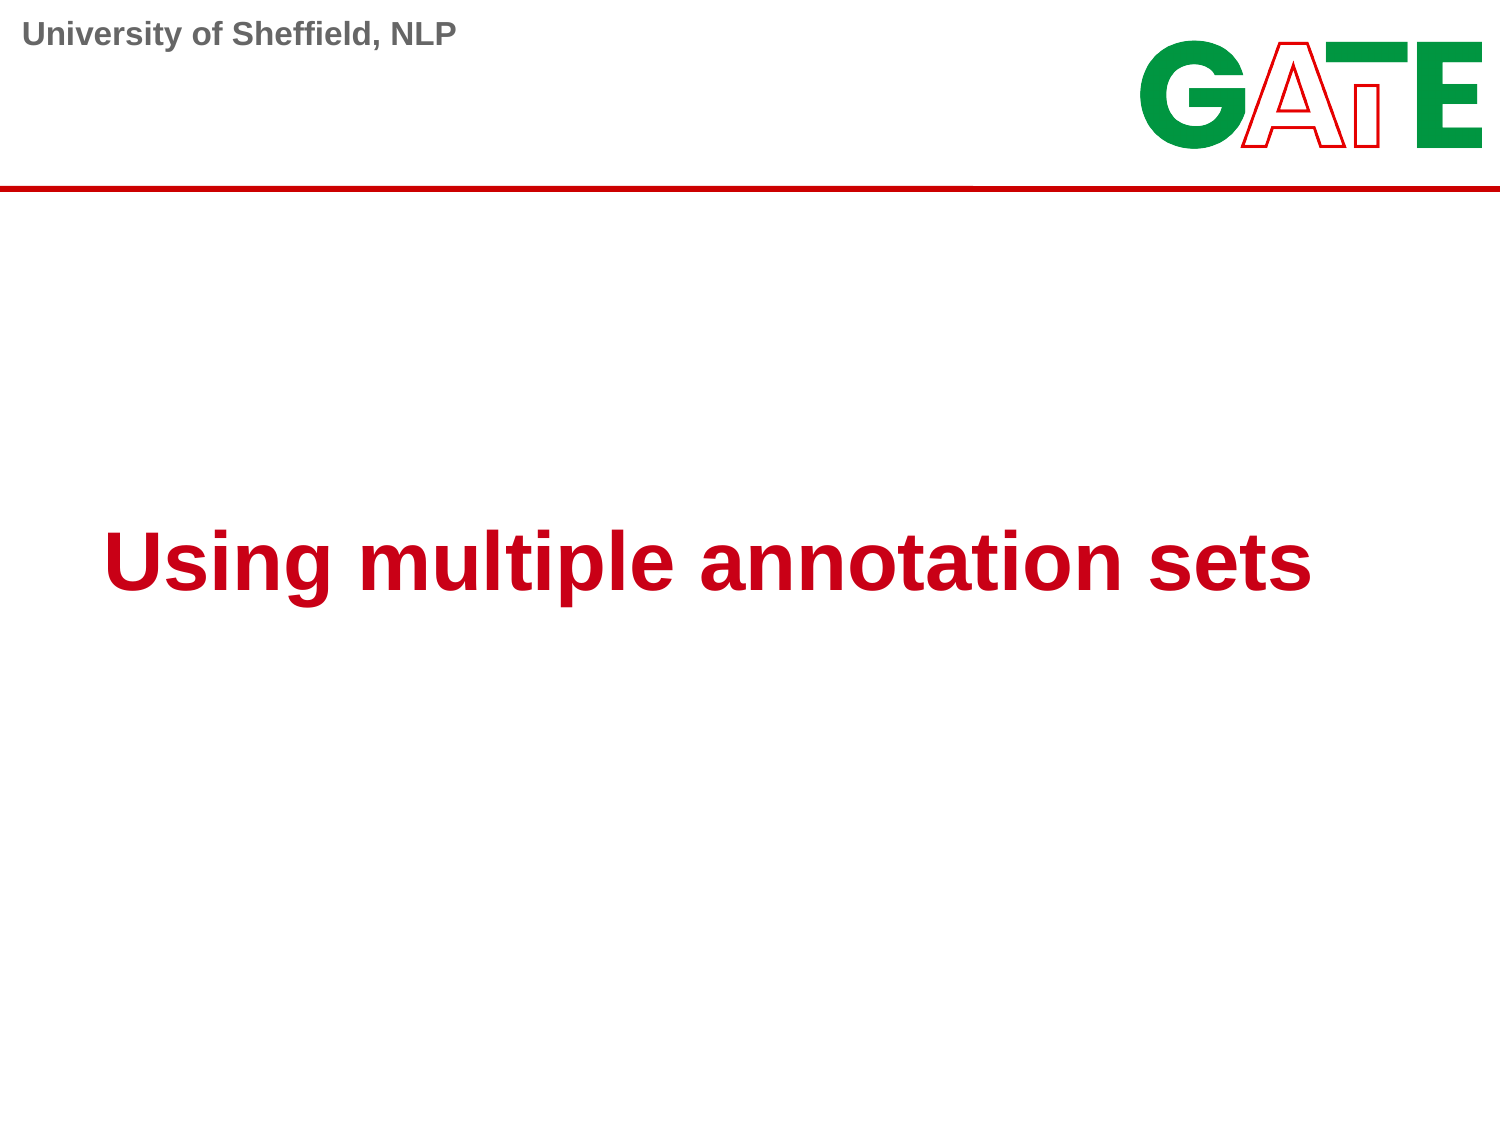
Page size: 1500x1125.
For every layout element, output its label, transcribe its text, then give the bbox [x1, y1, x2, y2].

text_box Using multiple annotation sets [37, 7, 1381, 1100]
picture [1381, 23, 1489, 166]
